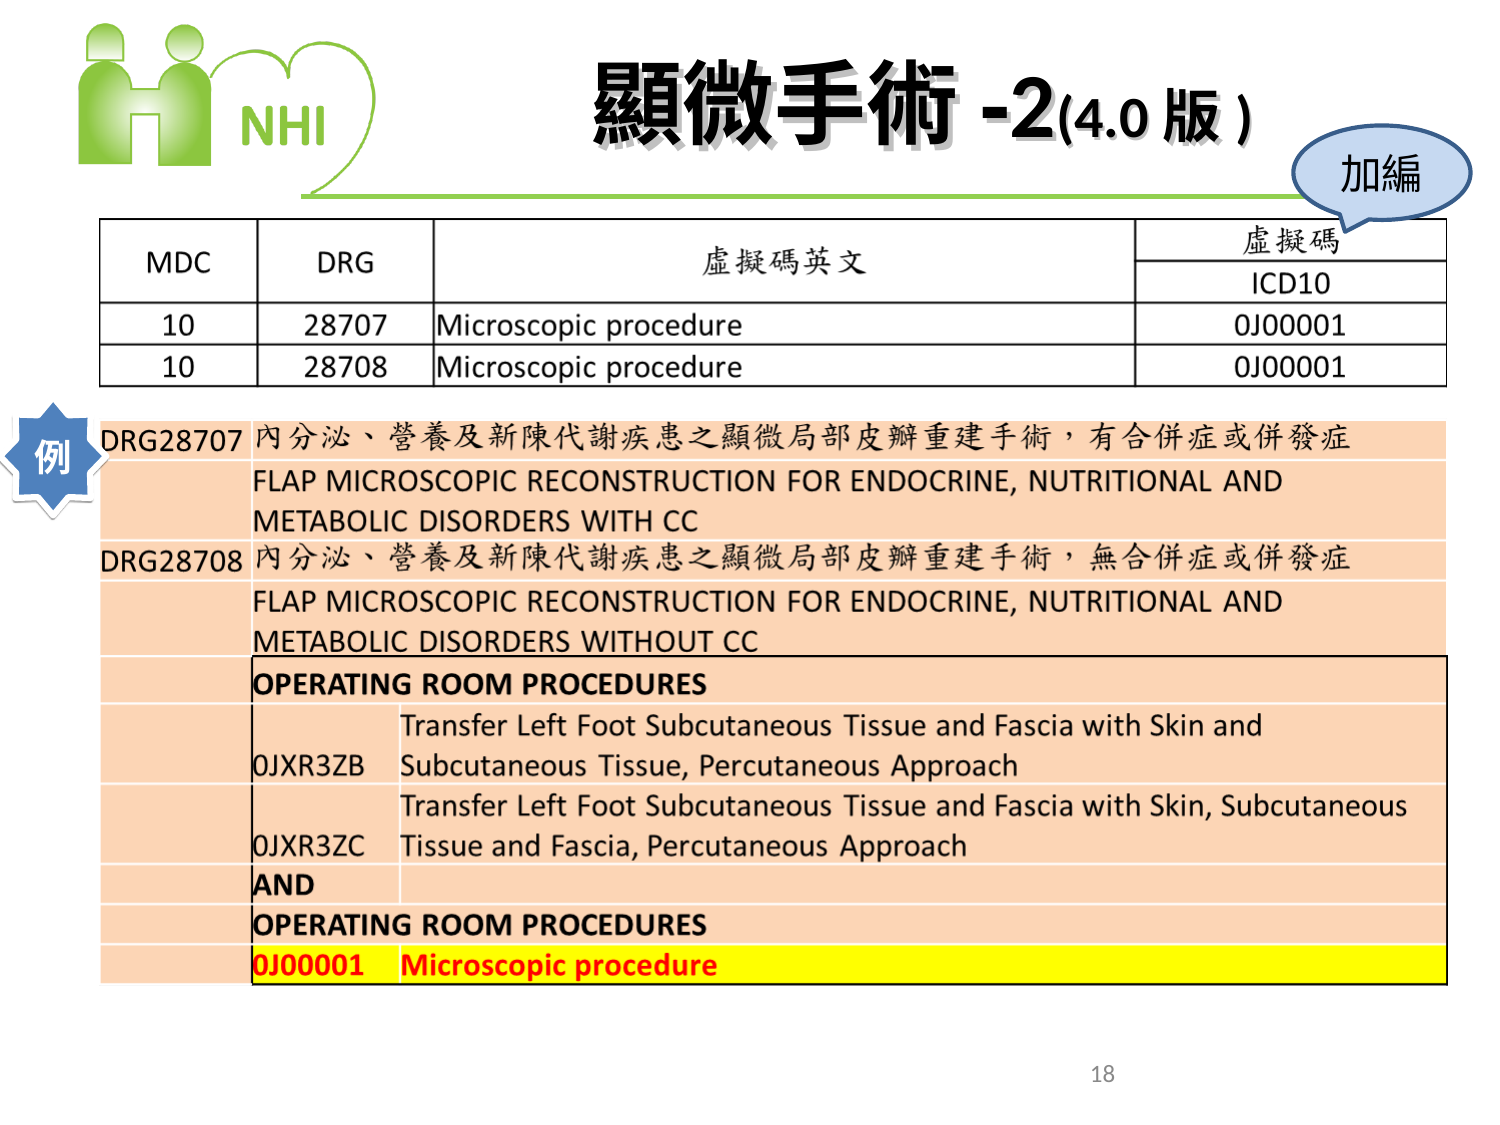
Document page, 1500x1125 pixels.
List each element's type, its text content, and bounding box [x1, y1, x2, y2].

text_box 加編 [1293, 125, 1471, 232]
picture [99, 410, 1448, 1006]
text_box 例 [0, 397, 107, 516]
text_box 18 [1074, 1042, 1426, 1103]
picture [99, 210, 1447, 408]
title 顯微手術-2(4.0版) [419, 7, 1426, 195]
